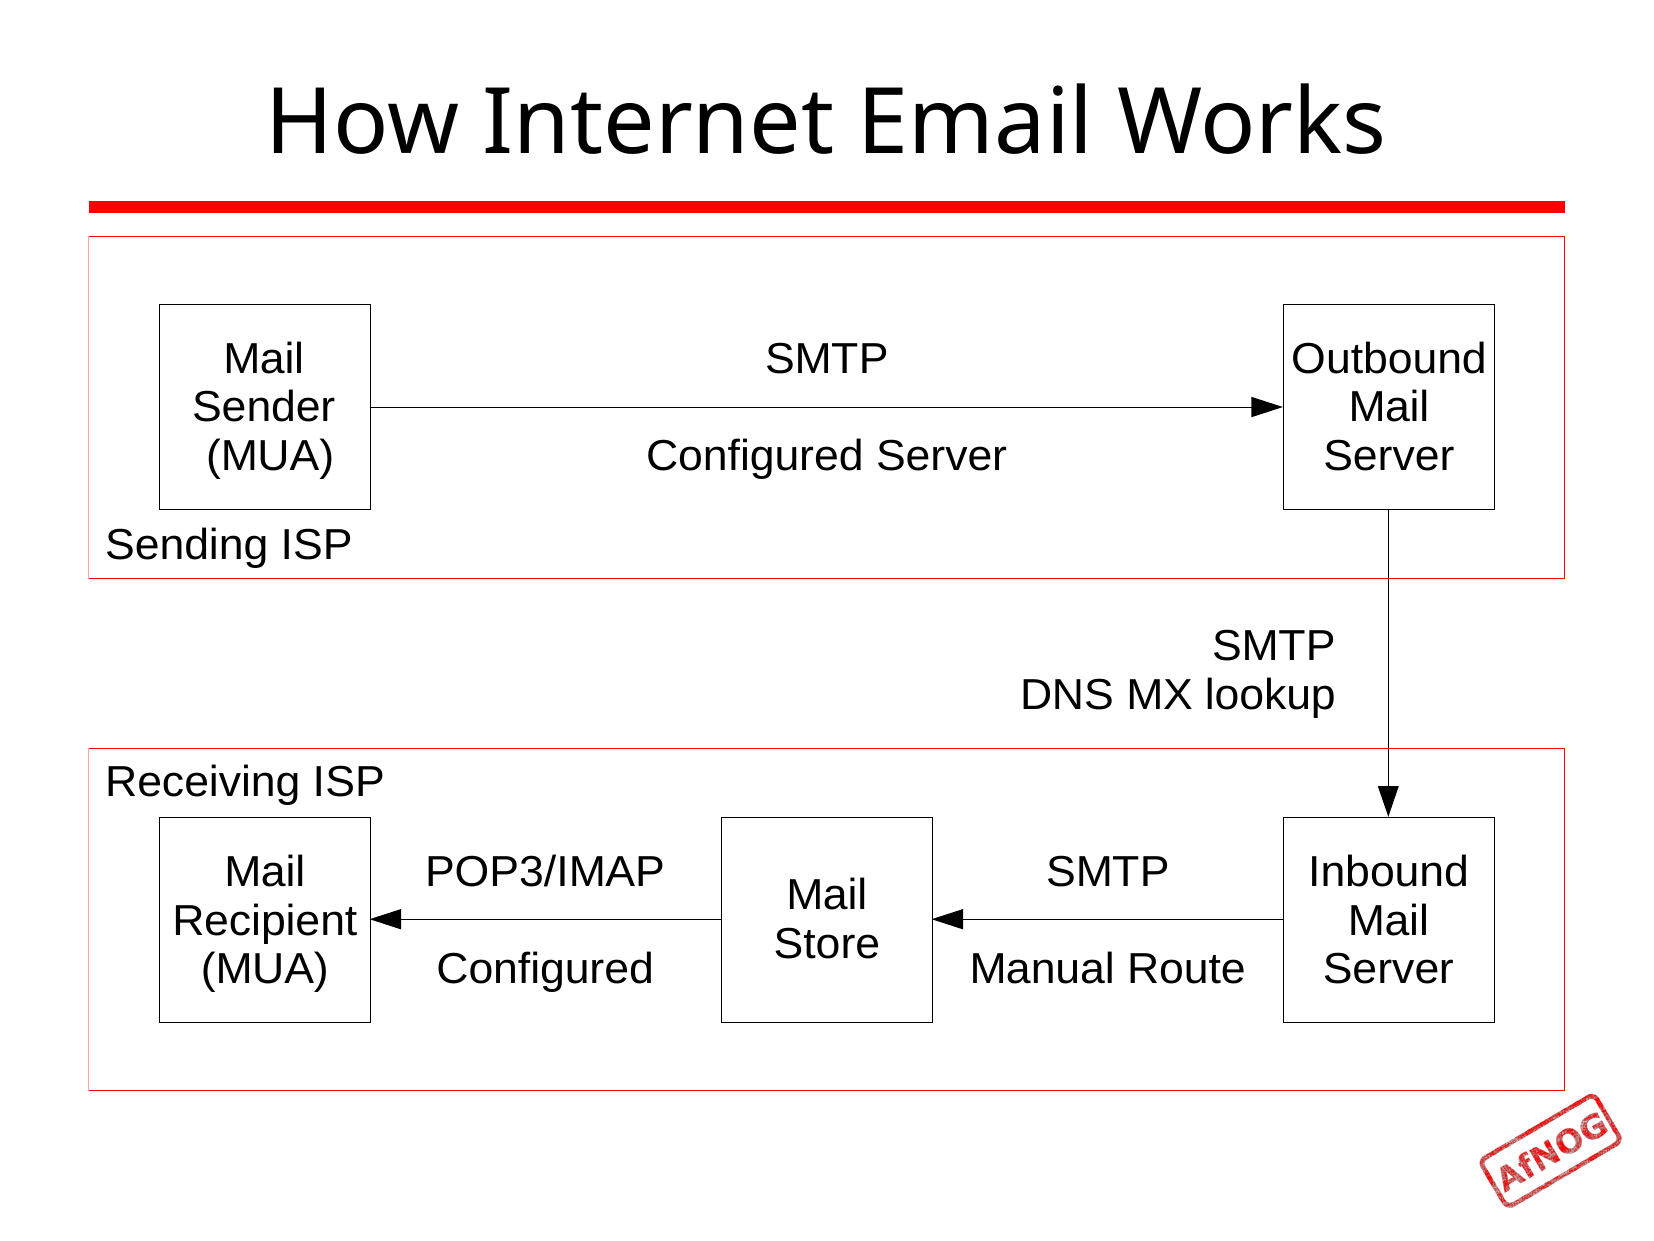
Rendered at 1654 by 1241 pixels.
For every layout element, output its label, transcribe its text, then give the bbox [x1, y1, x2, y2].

chart [88, 236, 1603, 1123]
picture [1476, 1090, 1625, 1211]
title How Internet Email Works [88, 29, 1565, 207]
